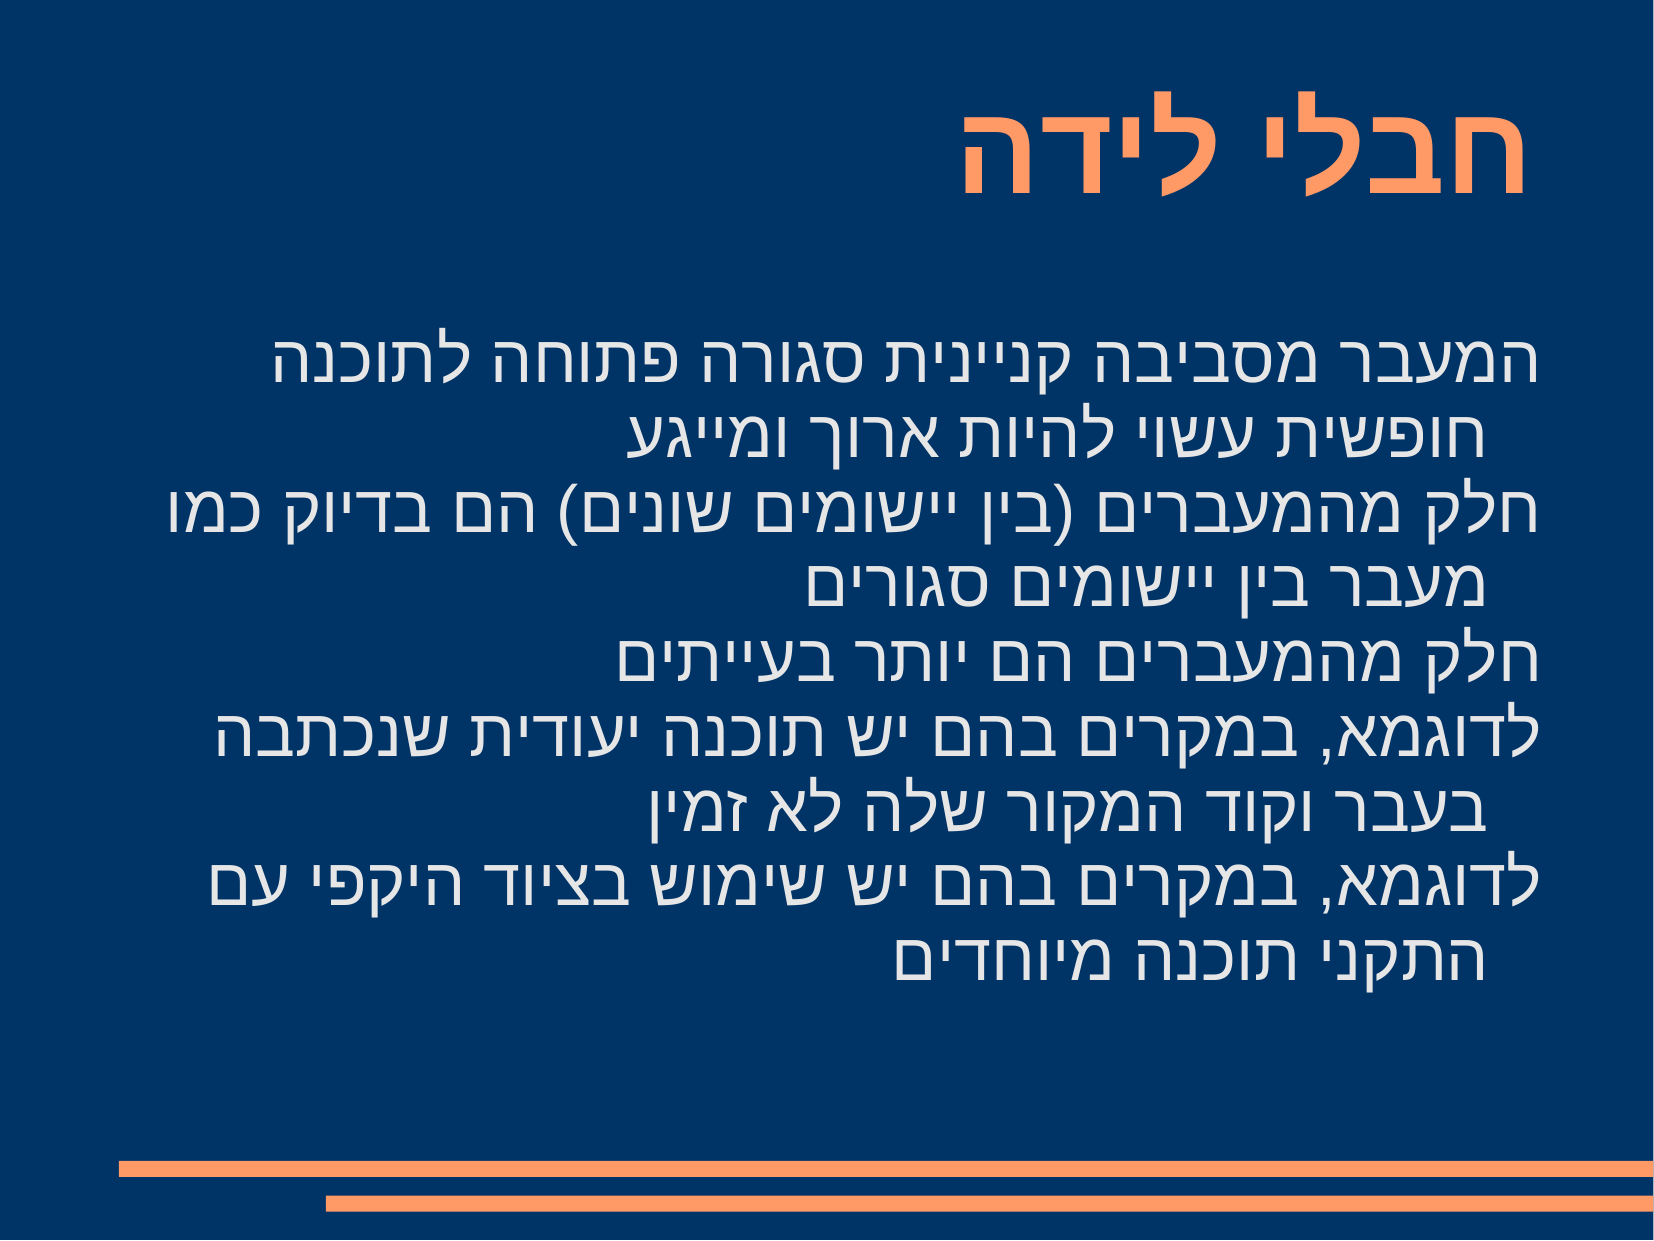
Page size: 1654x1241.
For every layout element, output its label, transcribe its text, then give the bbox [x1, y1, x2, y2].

list המעבר מסביבה קניינית סגורה פתוחה לתוכנה חופשית עשוי להיות ארוך ומייגע חלק מהמעברים (בין יישומים שונים) הם בדיוק כמו מעבר בין יישומים סגורים חלק מהמעברים הם יותר בעייתים לדוגמא, במקרים בהם יש תוכנה יעודית שנכתבה בעבר וקוד המקור שלה לא זמין לדוגמא, במקרים בהם יש שימוש בציוד היקפי עם התקני תוכנה מיוחדים [121, 322, 1561, 1133]
title חבלי לידה [121, 46, 1534, 254]
